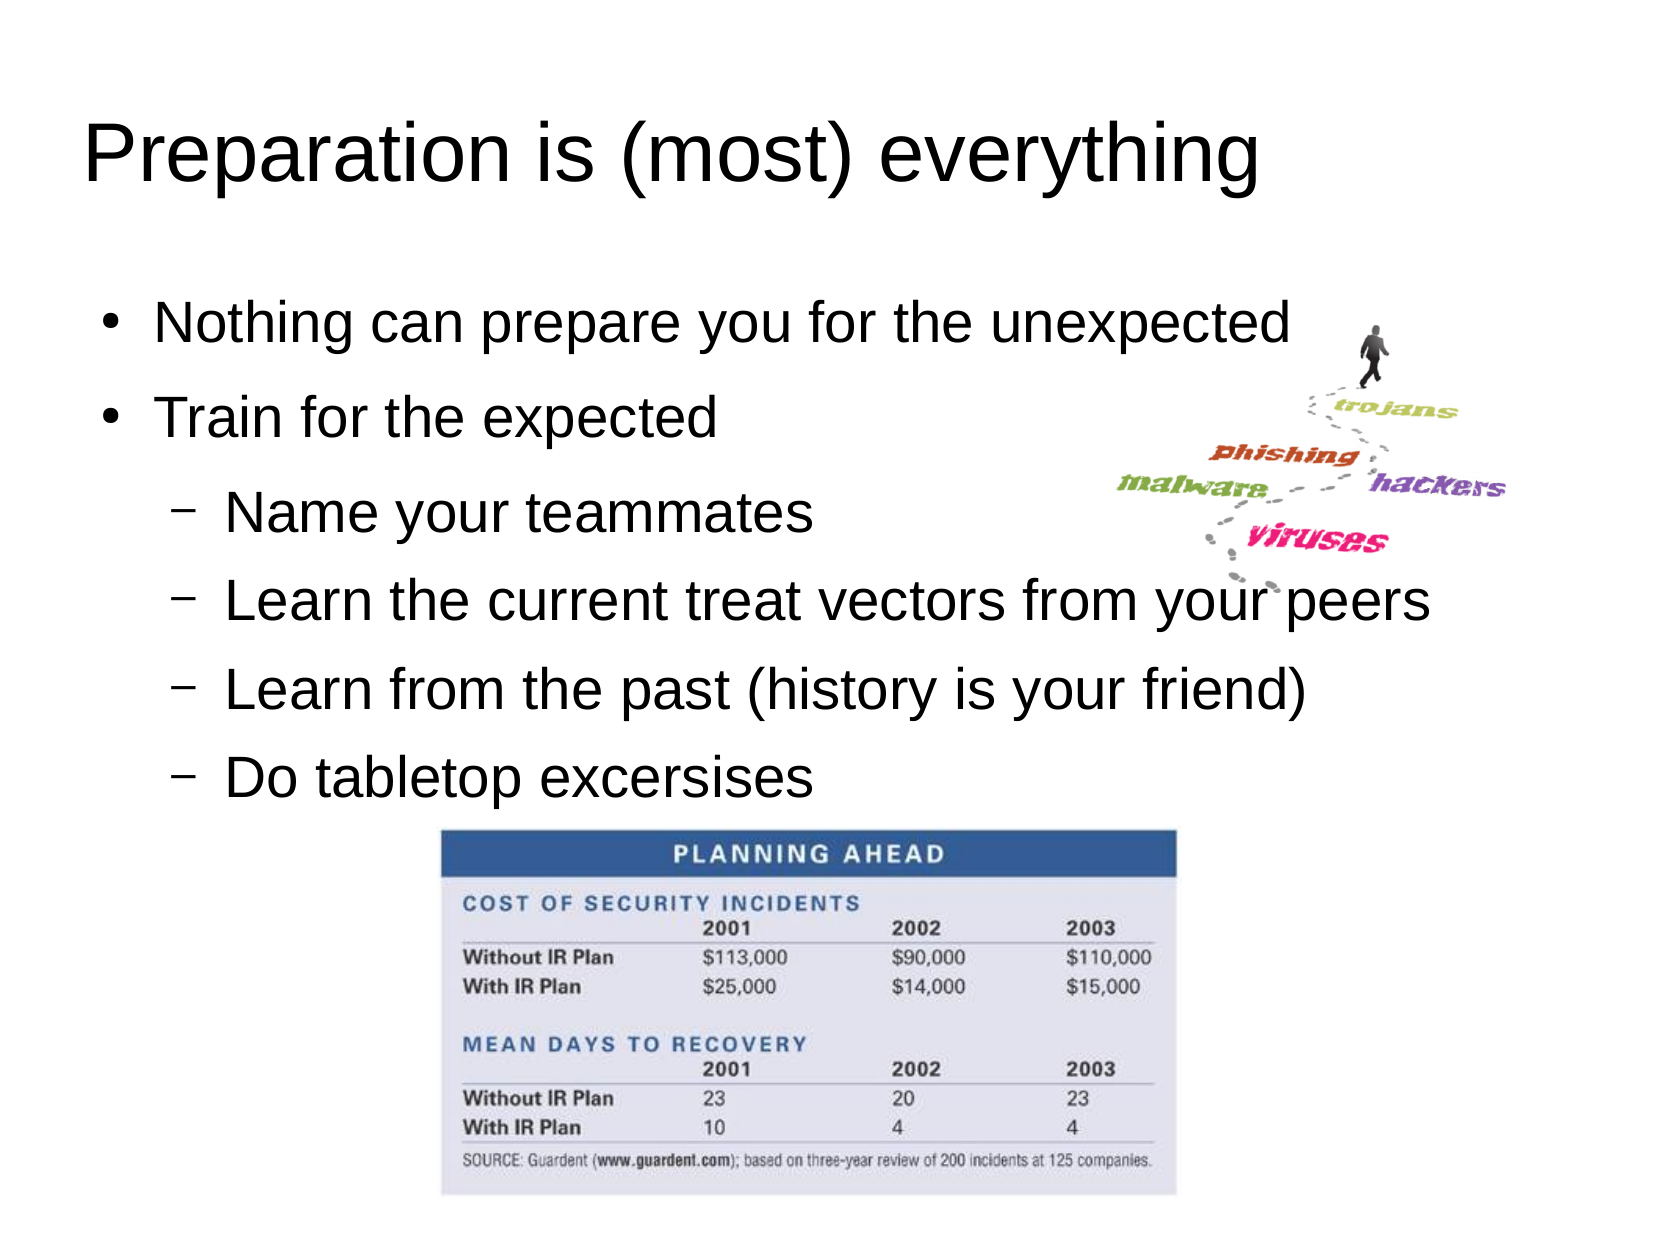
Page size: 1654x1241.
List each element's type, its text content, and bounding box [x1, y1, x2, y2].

picture [437, 826, 1182, 1199]
list Nothing can prepare you for the unexpected Train for the expected Name your teammates Learn the current treat vectors from your peers Learn from the past (history is your friend) Do tabletop excersises [82, 290, 1538, 1010]
title Preparation is (most) everything [82, 49, 1571, 257]
